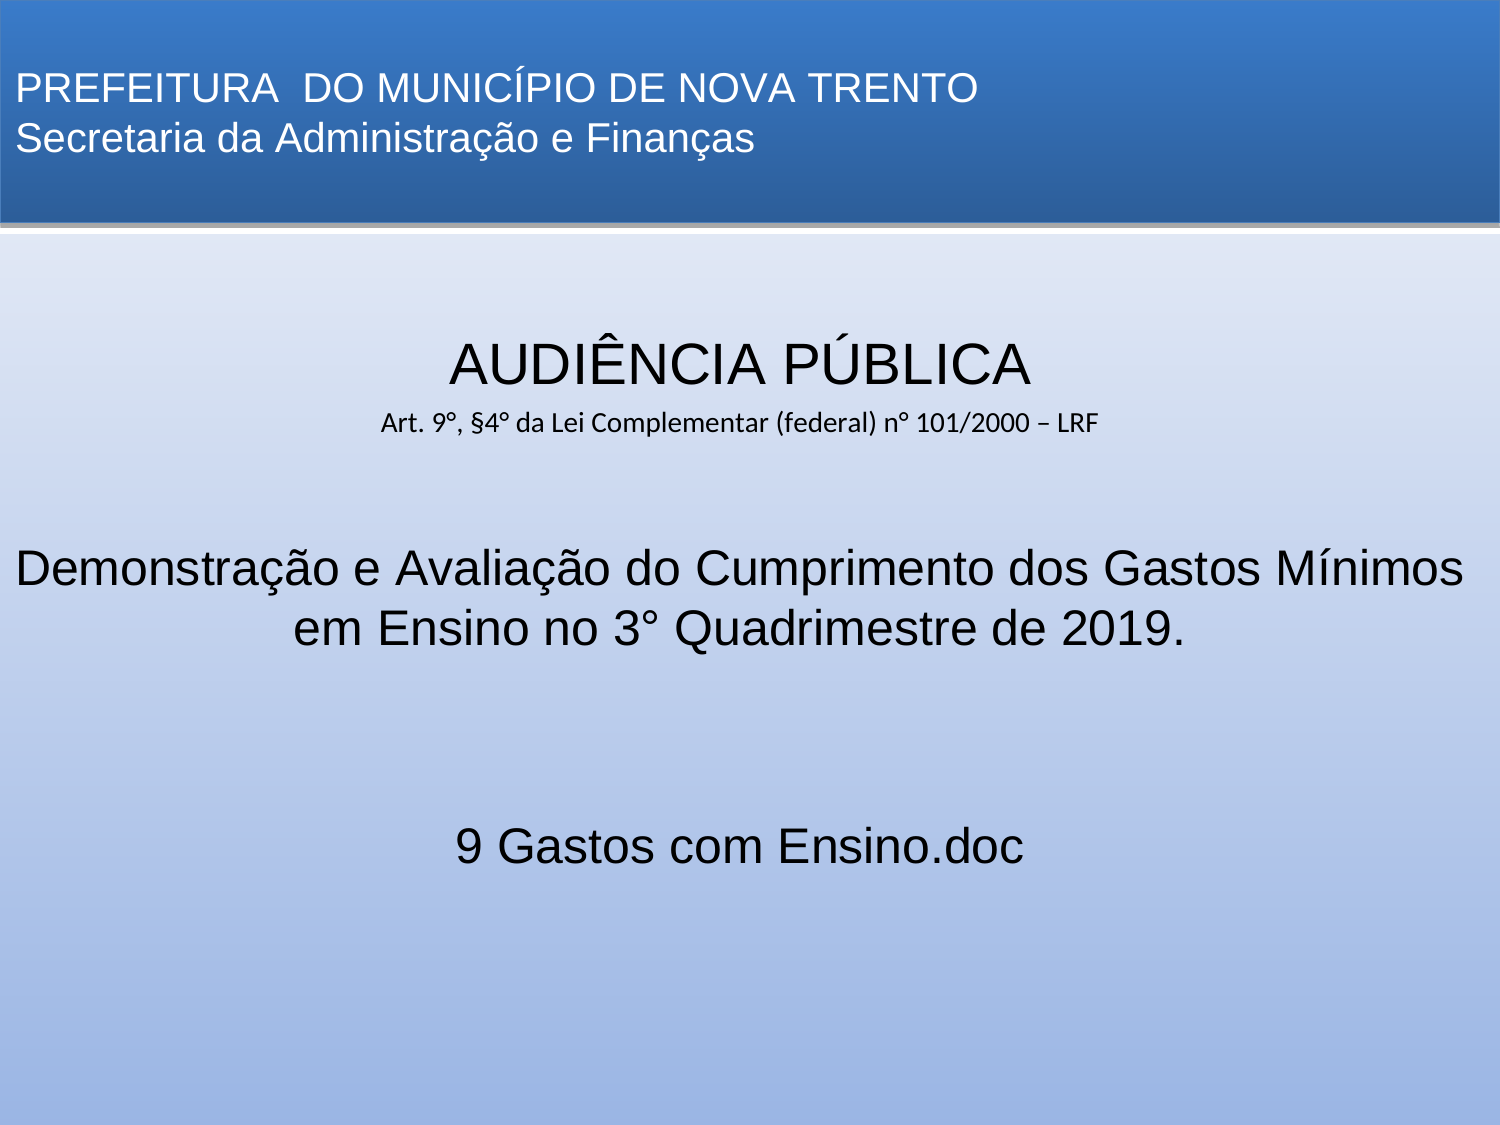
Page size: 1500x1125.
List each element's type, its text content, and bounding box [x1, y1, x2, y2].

subtitle AUDIÊNCIA PÚBLICA Art. 9°, §4° da Lei Complementar (federal) n° 101/2000 – LRF Demonstração e Avaliação do Cumprimento dos Gastos Mínimos em Ensino no 3° Quadrimestre de 2019. 9 Gastos com Ensino.doc [0, 234, 1500, 1125]
title PREFEITURA DO MUNICÍPIO DE NOVA TRENTO Secretaria da Administração e Finanças [0, 0, 1500, 223]
